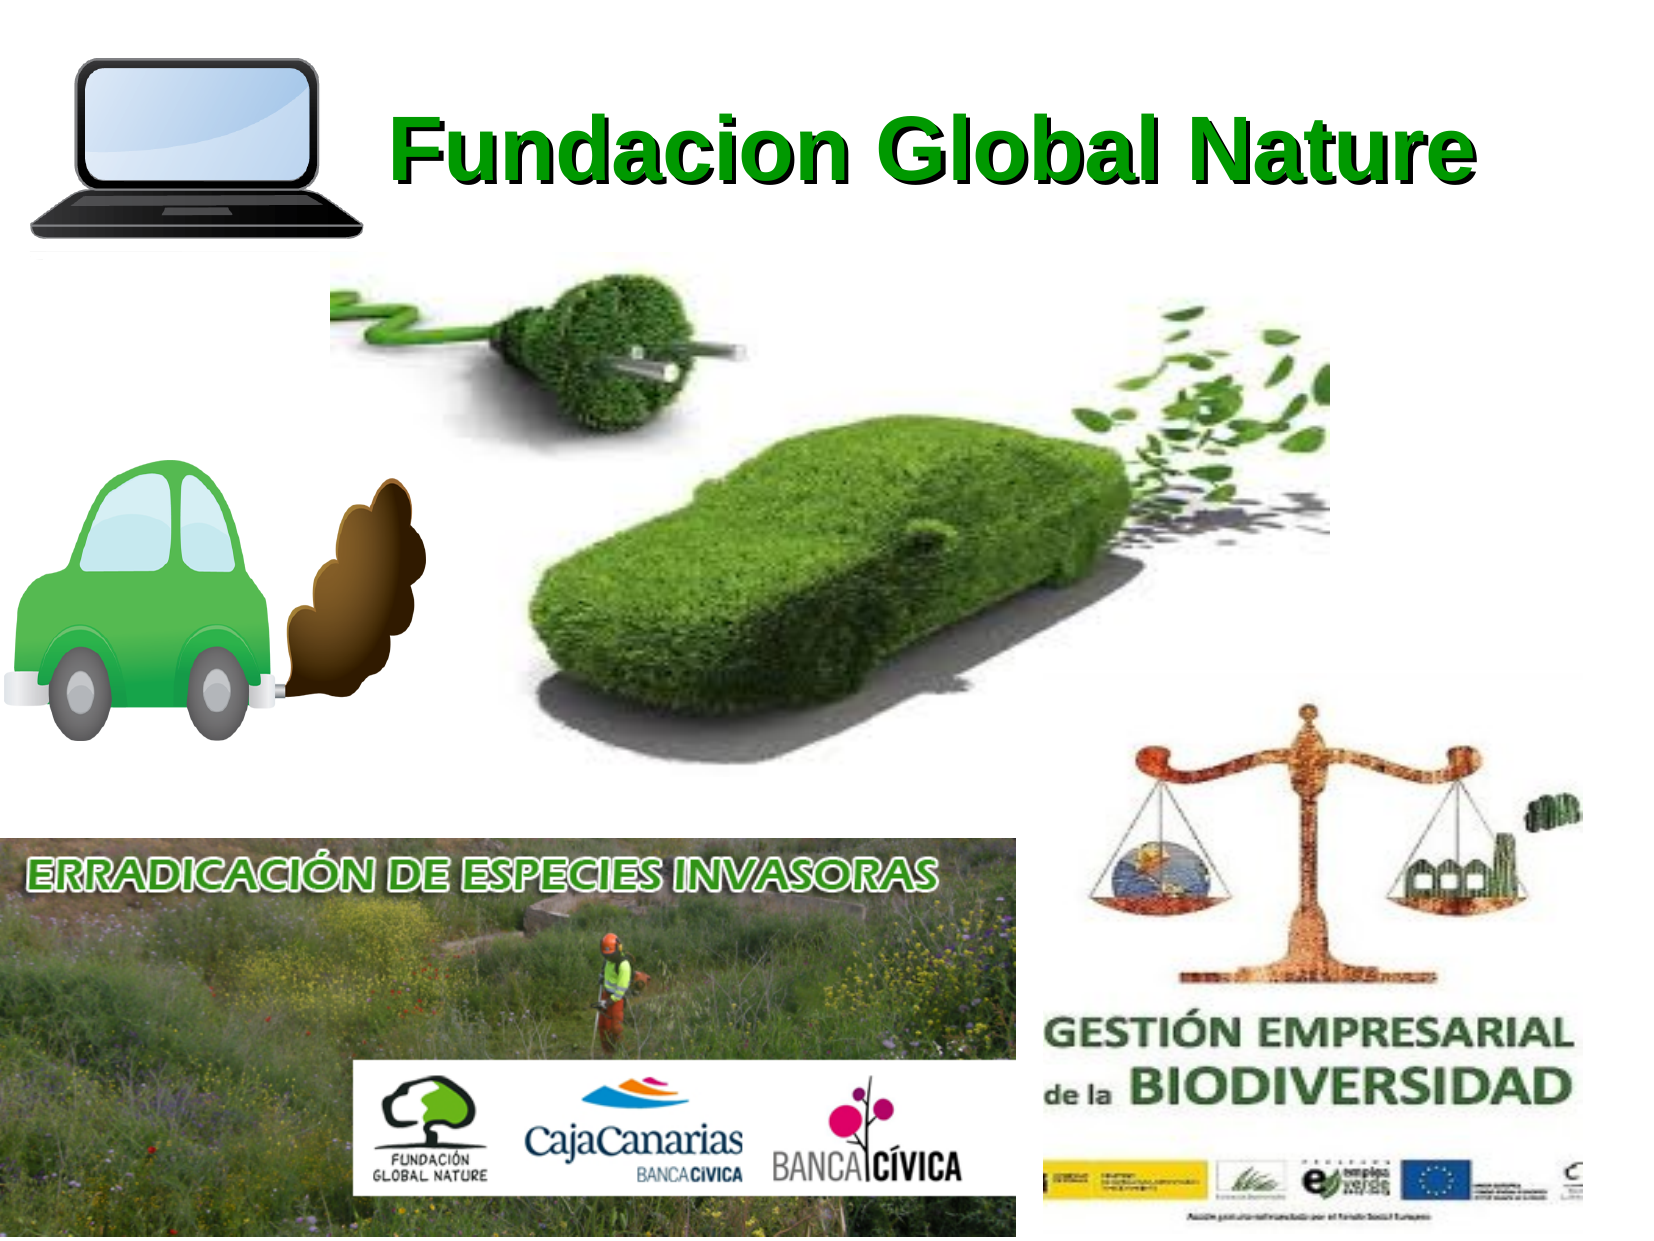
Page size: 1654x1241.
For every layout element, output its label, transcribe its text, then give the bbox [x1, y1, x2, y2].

picture [4, 45, 1583, 1234]
picture [0, 838, 1016, 1237]
title Fundacion Global Nature [378, 45, 1654, 253]
